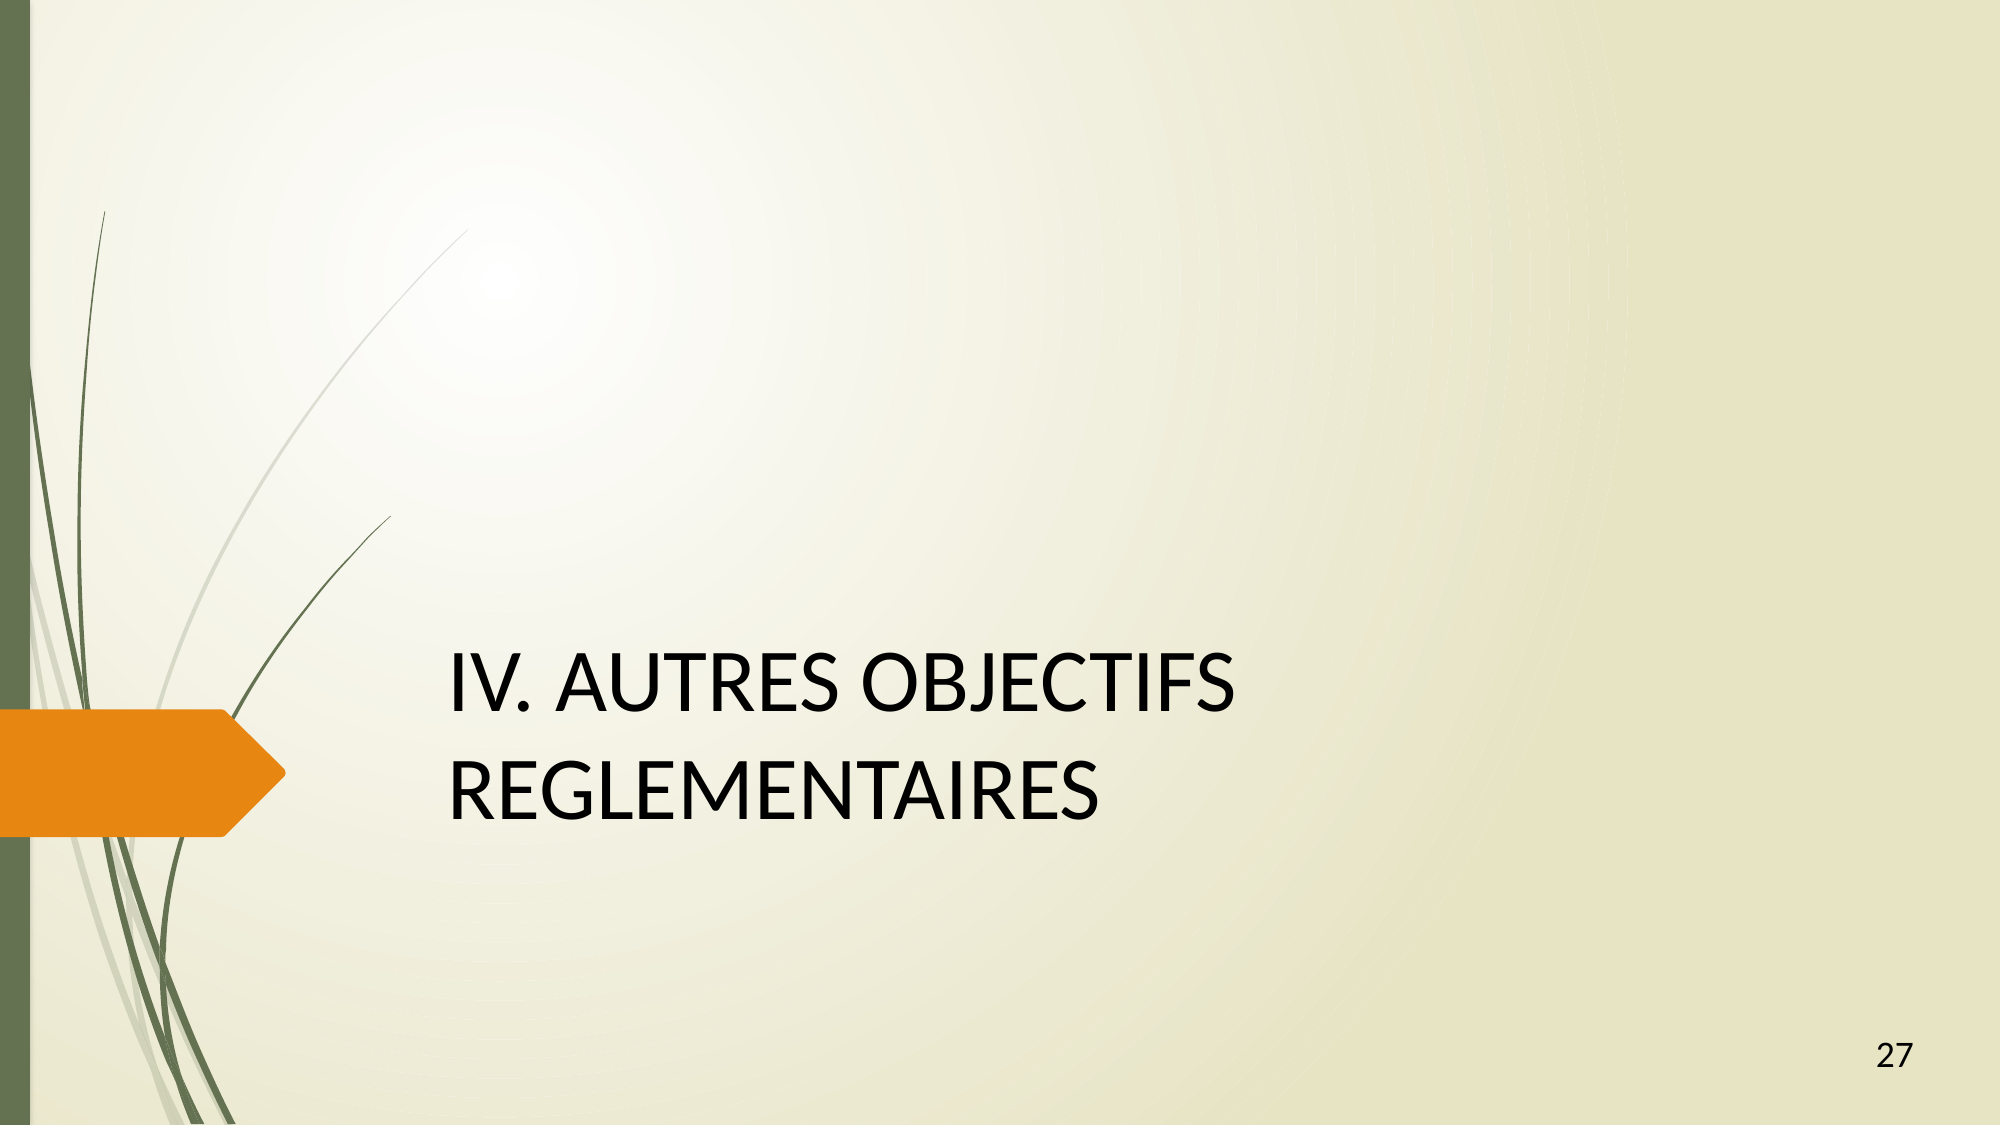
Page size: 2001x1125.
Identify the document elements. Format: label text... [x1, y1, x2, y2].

text_box <numéro> [1861, 1022, 1958, 1083]
title IV. AUTRES OBJECTIFS REGLEMENTAIRES [432, 611, 1896, 845]
